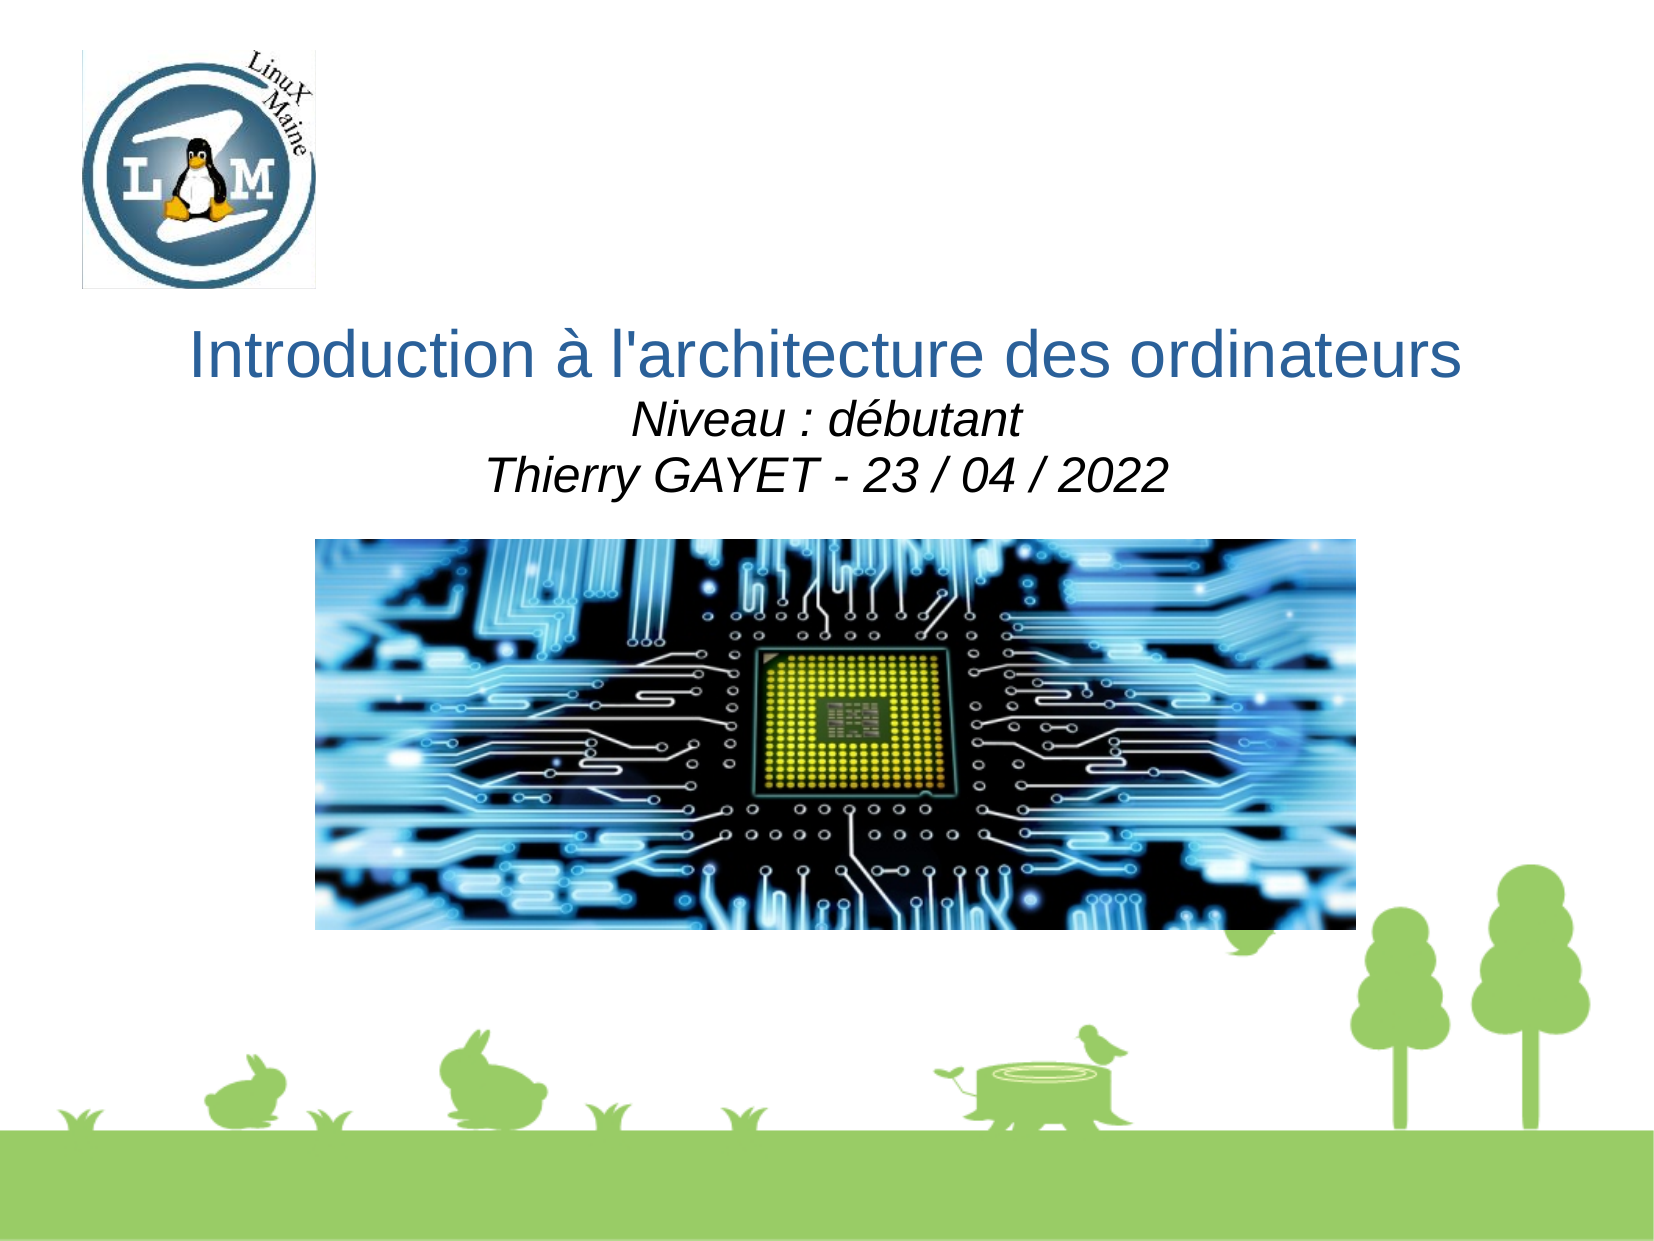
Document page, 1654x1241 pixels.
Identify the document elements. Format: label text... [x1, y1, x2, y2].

subtitle Introduction à l'architecture des ordinateurs Niveau : débutant Thierry GAYET - 23 / 04 / 2022 [82, 240, 1571, 580]
picture [0, 0, 1654, 1241]
